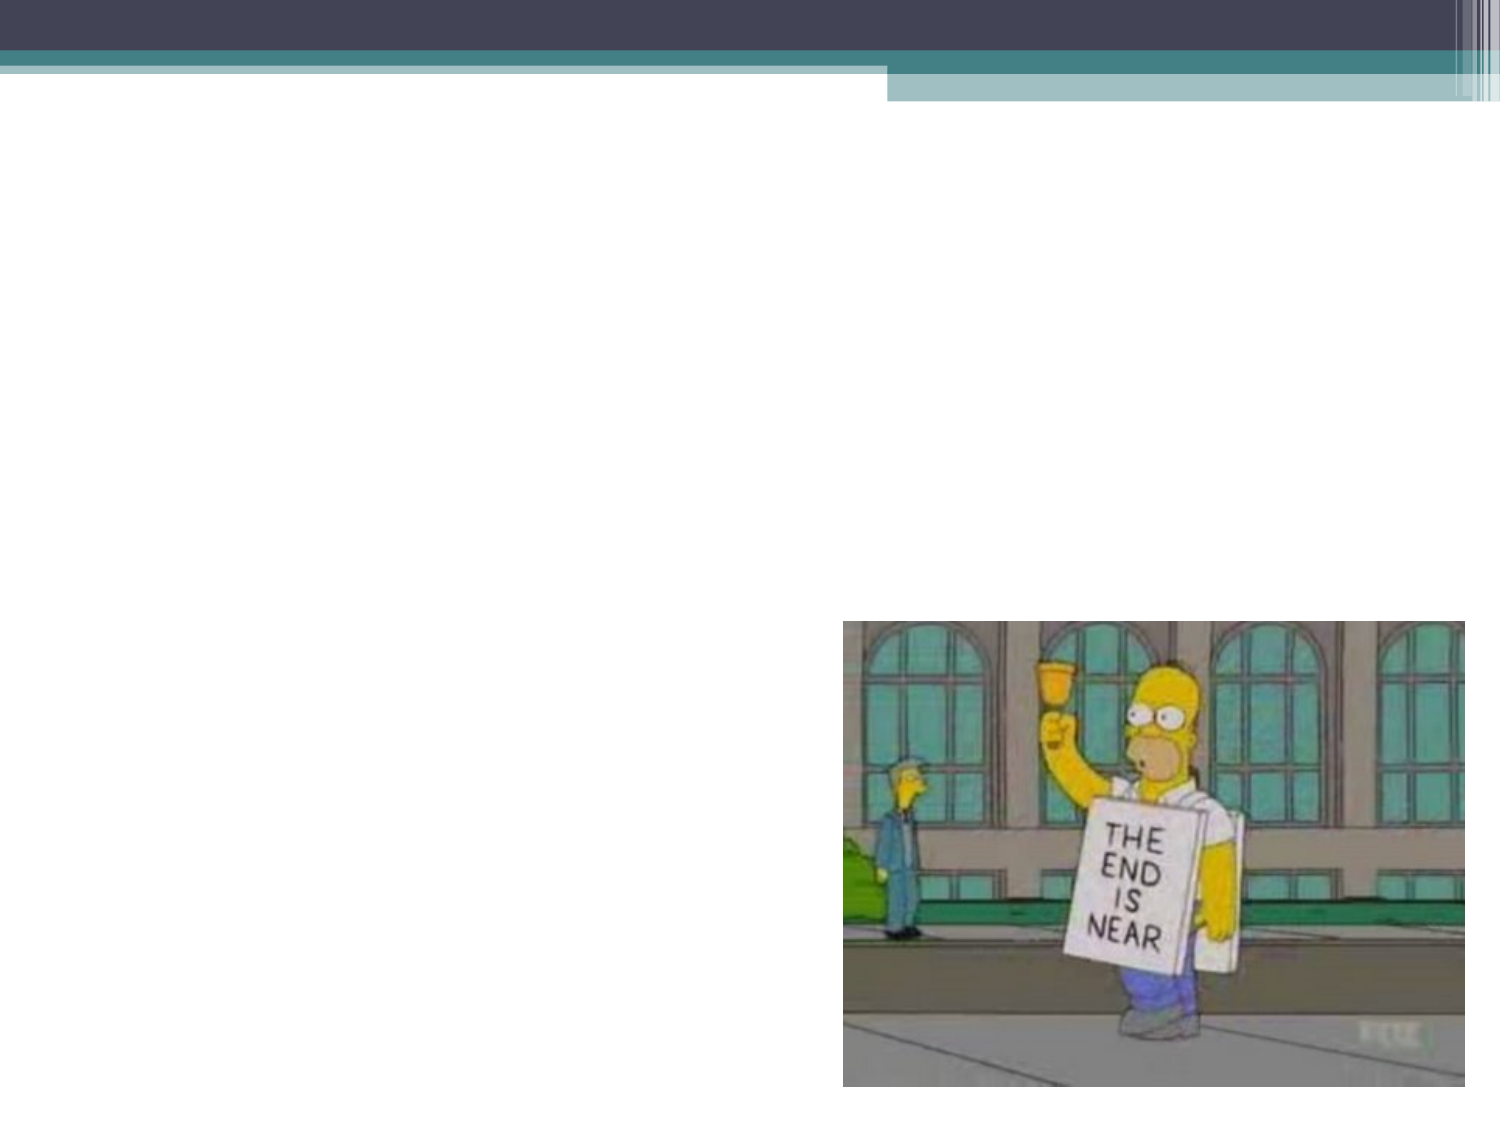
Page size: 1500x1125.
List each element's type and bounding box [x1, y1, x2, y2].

picture [843, 621, 1465, 1087]
